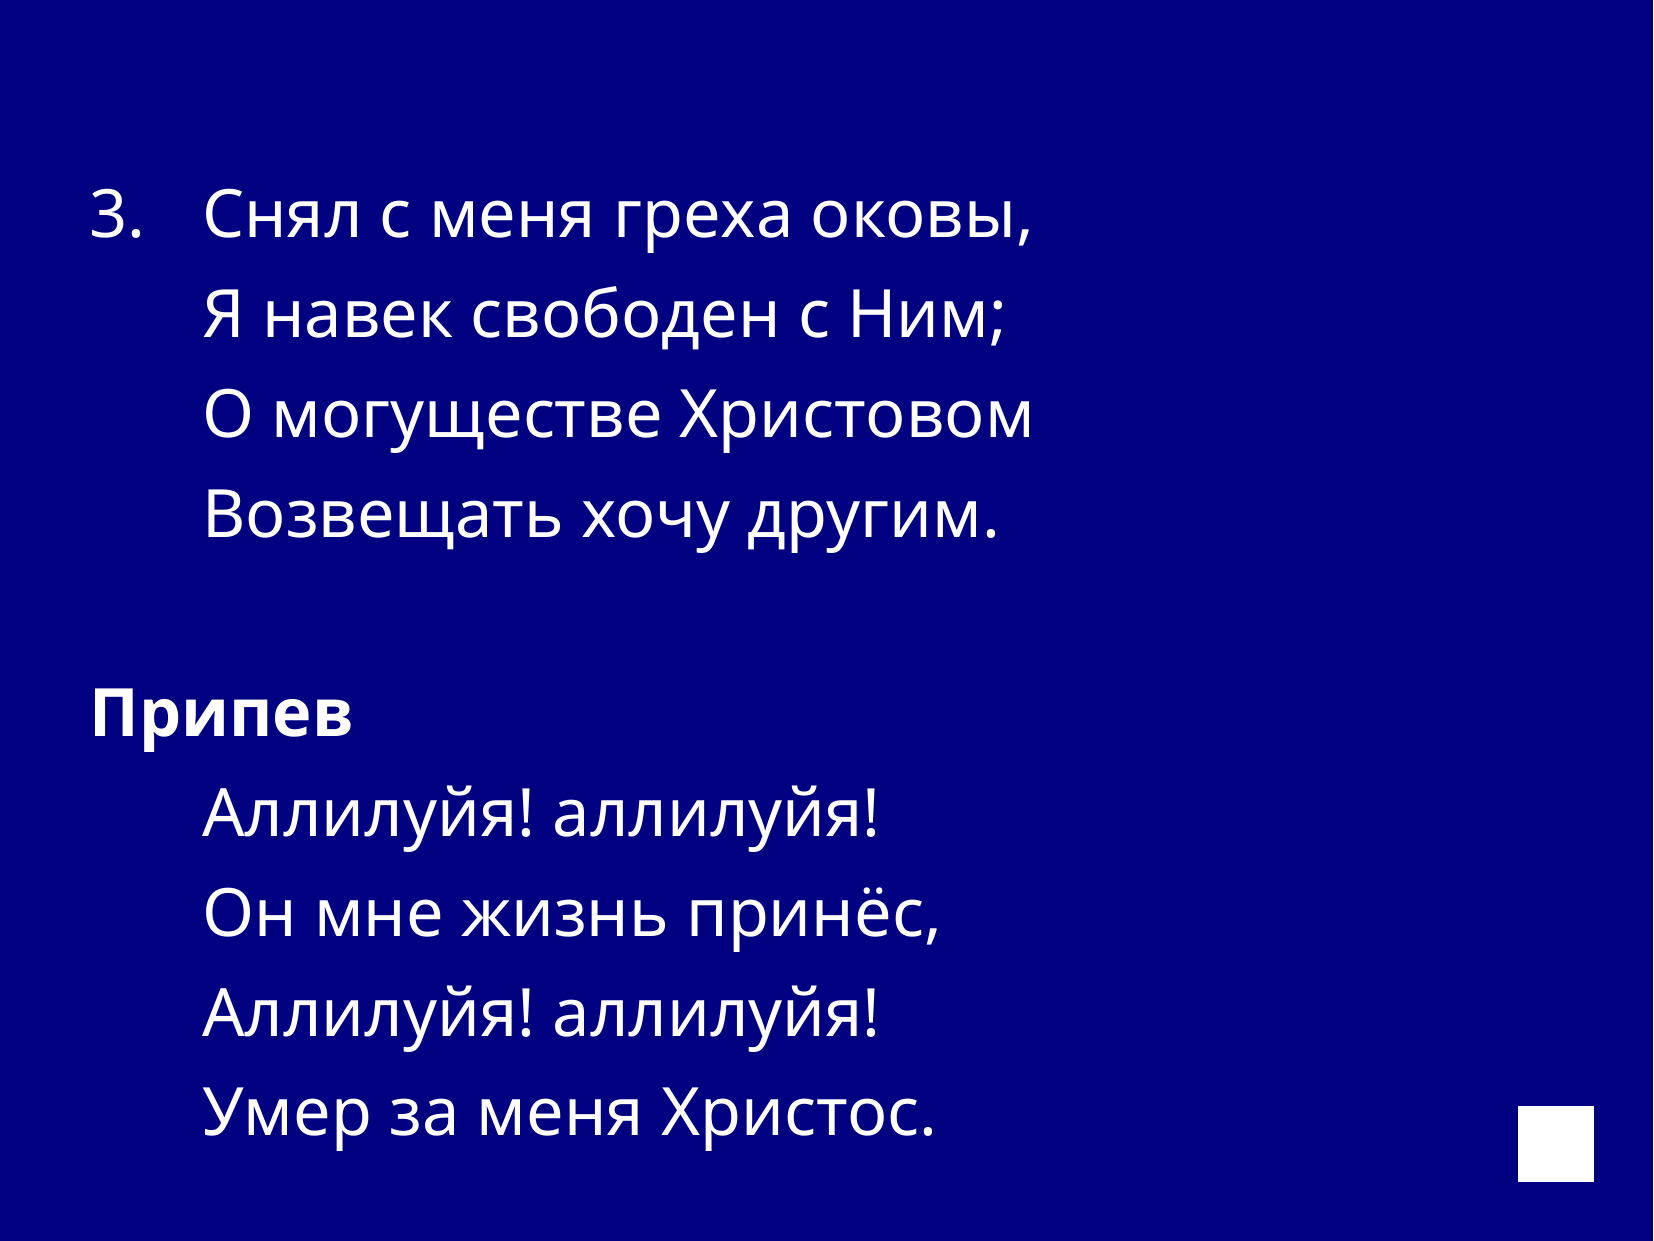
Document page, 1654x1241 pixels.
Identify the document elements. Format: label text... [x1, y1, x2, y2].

text_box 3. Снял с меня греха оковы, Я навек свободен с Ним; О могуществе Христовом Возвещать хочу другим. Припев Аллилуйя! аллилуйя! Он мне жизнь принёс, Аллилуйя! аллилуйя! Умер за меня Христос. [75, 150, 1576, 1163]
text_box [1518, 1106, 1594, 1182]
